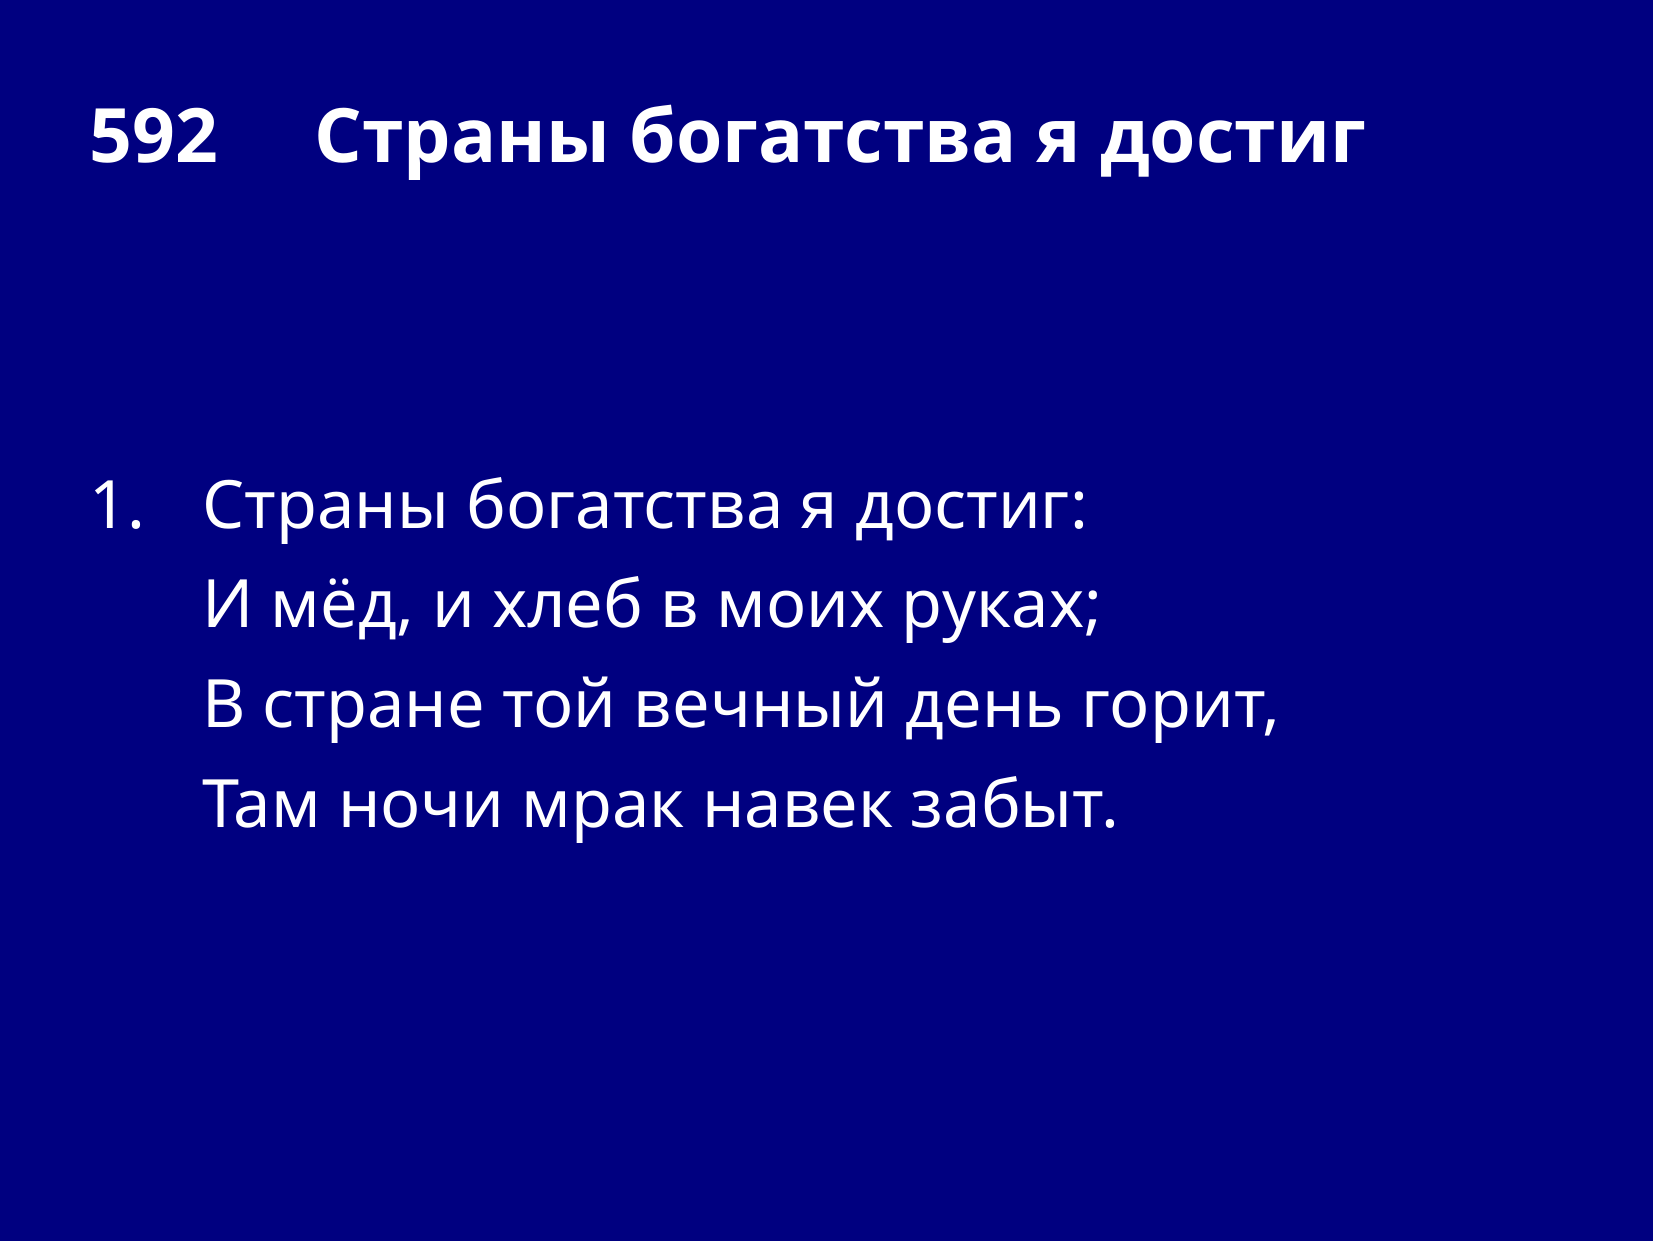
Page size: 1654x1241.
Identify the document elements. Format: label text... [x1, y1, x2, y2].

text_box 1. Страны богатства я достиг: И мёд, и хлеб в моих руках; В стране той вечный день горит, Там ночи мрак навек забыт. [75, 188, 1576, 1163]
text_box 592 Страны богатства я достиг [75, 75, 1576, 188]
